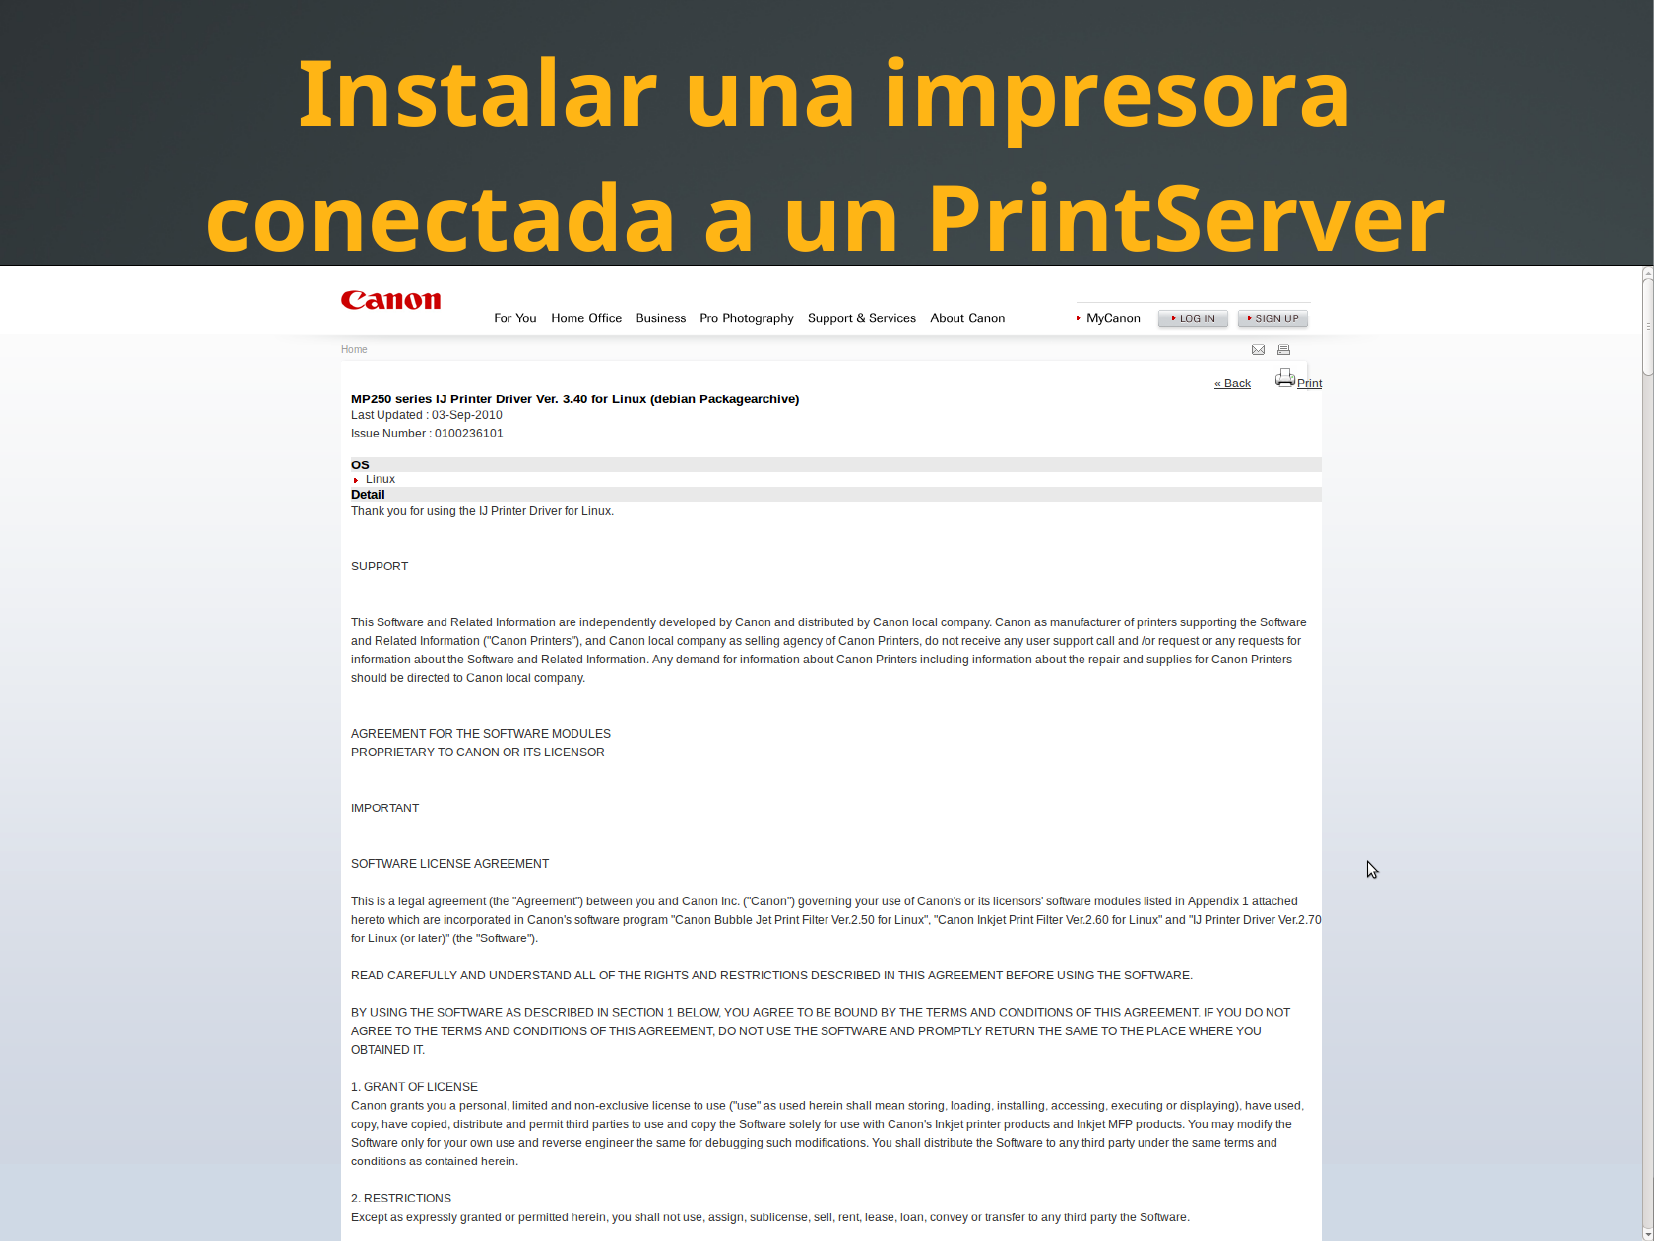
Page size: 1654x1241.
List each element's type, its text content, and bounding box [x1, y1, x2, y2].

picture [0, 0, 1654, 1241]
title Instalar una impresora conectada a un PrintServer [82, 49, 1571, 257]
